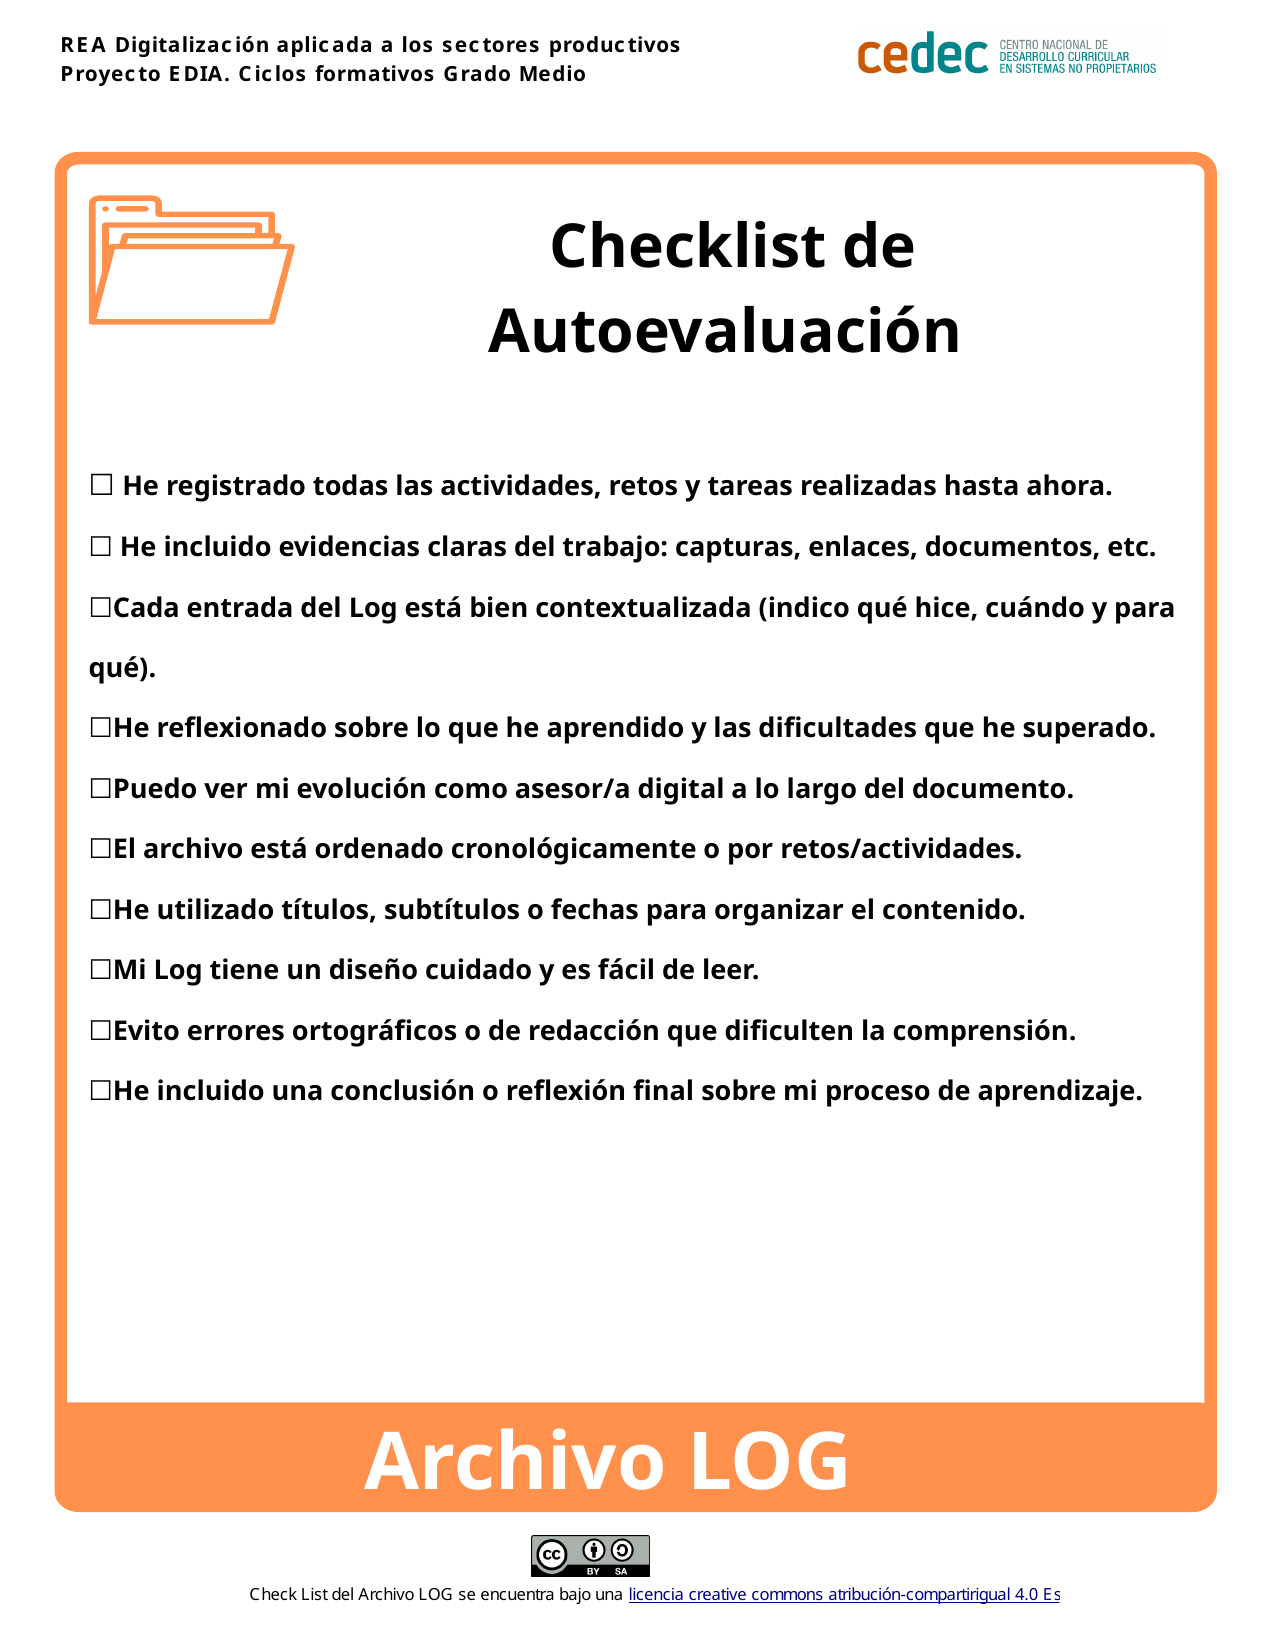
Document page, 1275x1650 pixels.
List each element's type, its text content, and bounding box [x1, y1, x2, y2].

chart [0, 0, 945, 89]
text_box Checklist de Autoevaluación [315, 195, 1152, 365]
text_box ☐ He registrado todas las actividades, retos y tareas realizadas hasta ahora. ☐ He incluido evidencias claras del trabajo: capturas, enlaces, documentos, etc. ☐Cada entrada del Log está bien contextualizada (indico qué hice, cuándo y para qué). ☐He reflexionado sobre lo que he aprendido y las dificultades que he superado. ☐Puedo ver mi evolución como asesor/a digital a lo largo del documento. ☐El archivo está ordenado cronológicamente o por retos/actividades. ☐He utilizado títulos, subtítulos o fechas para organizar el contenido. ☐Mi Log tiene un diseño cuidado y es fácil de leer. ☐Evito errores ortográficos o de redacción que dificulten la comprensión. ☐He incluido una conclusión o reflexión final sobre mi proceso de aprendizaje. [88, 441, 1182, 1536]
chart [55, 1505, 1060, 1650]
text_box Archivo LOG [206, 1393, 949, 1505]
text_box [55, 158, 1211, 1506]
picture [856, 29, 1163, 81]
